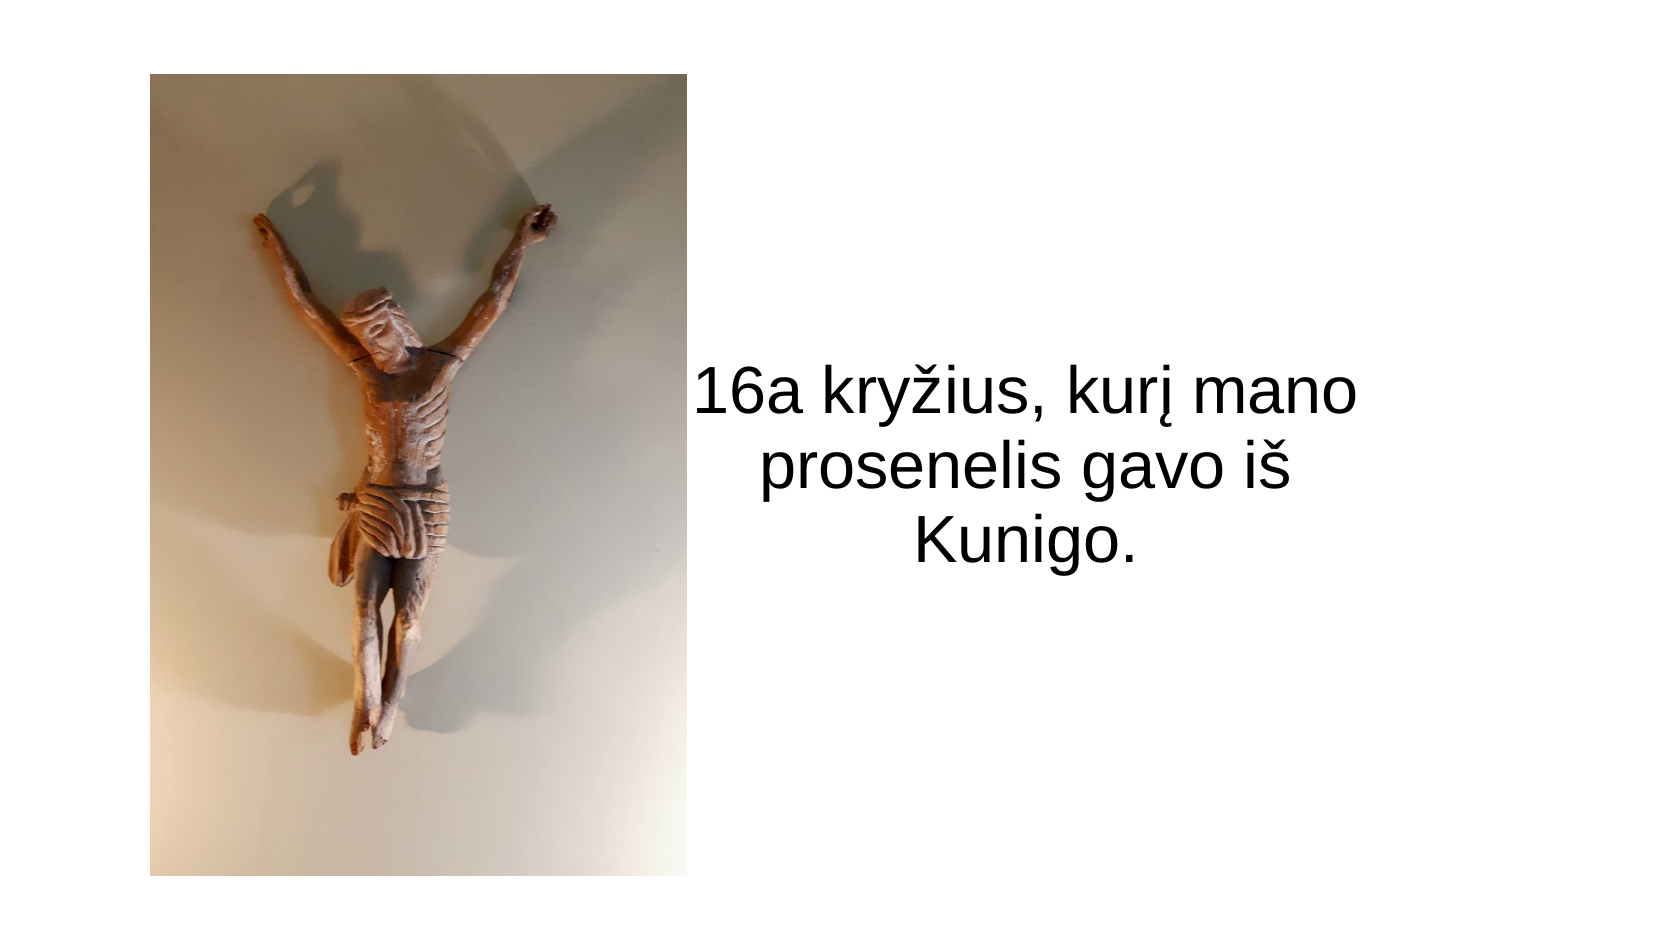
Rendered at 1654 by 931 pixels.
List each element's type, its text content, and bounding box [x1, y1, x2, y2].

subtitle 16a kryžius, kurį mano prosenelis gavo iš Kunigo. [687, 105, 1654, 826]
picture [150, 74, 687, 876]
